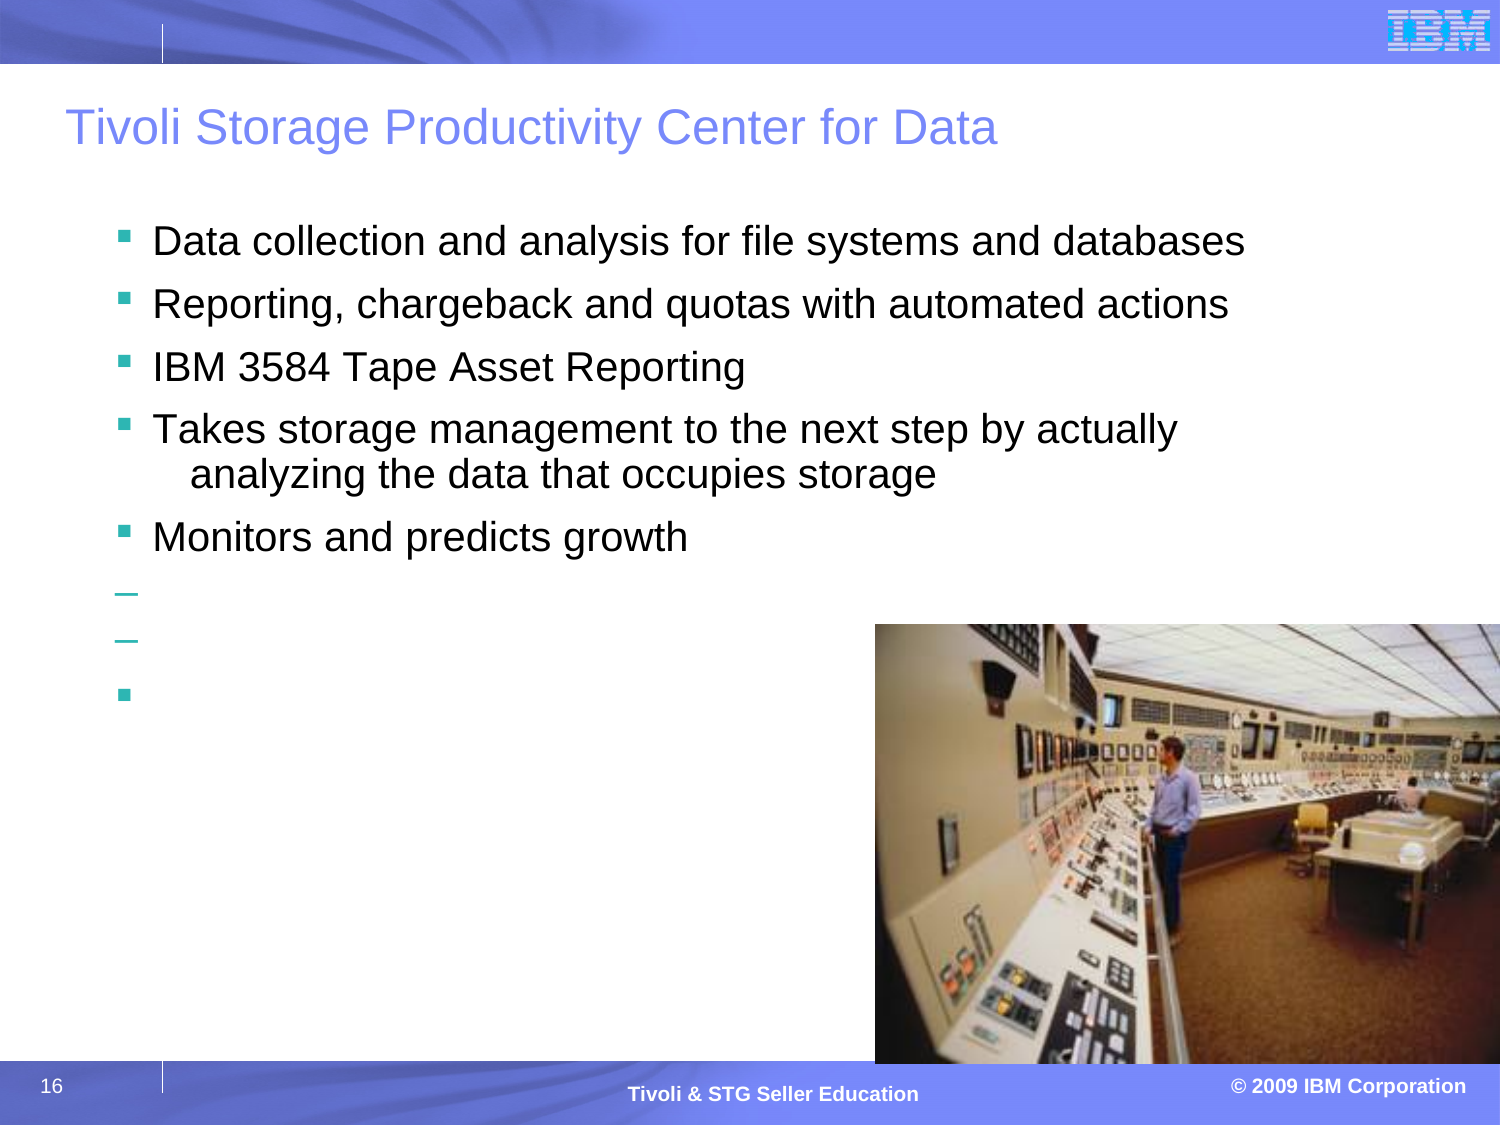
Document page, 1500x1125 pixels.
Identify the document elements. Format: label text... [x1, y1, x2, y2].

text_box 1 [25, 1066, 101, 1120]
title Tivoli Storage Productivity Center for Data [50, 80, 1403, 163]
picture [0, 624, 1500, 1125]
picture [0, 0, 1500, 64]
list Data collection and analysis for file systems and databases Reporting, chargeback and quotas with automated actions IBM 3584 Tape Asset Reporting Takes storage management to the next step by actually analyzing the data that occupies storage Monitors and predicts growth [99, 212, 1376, 853]
